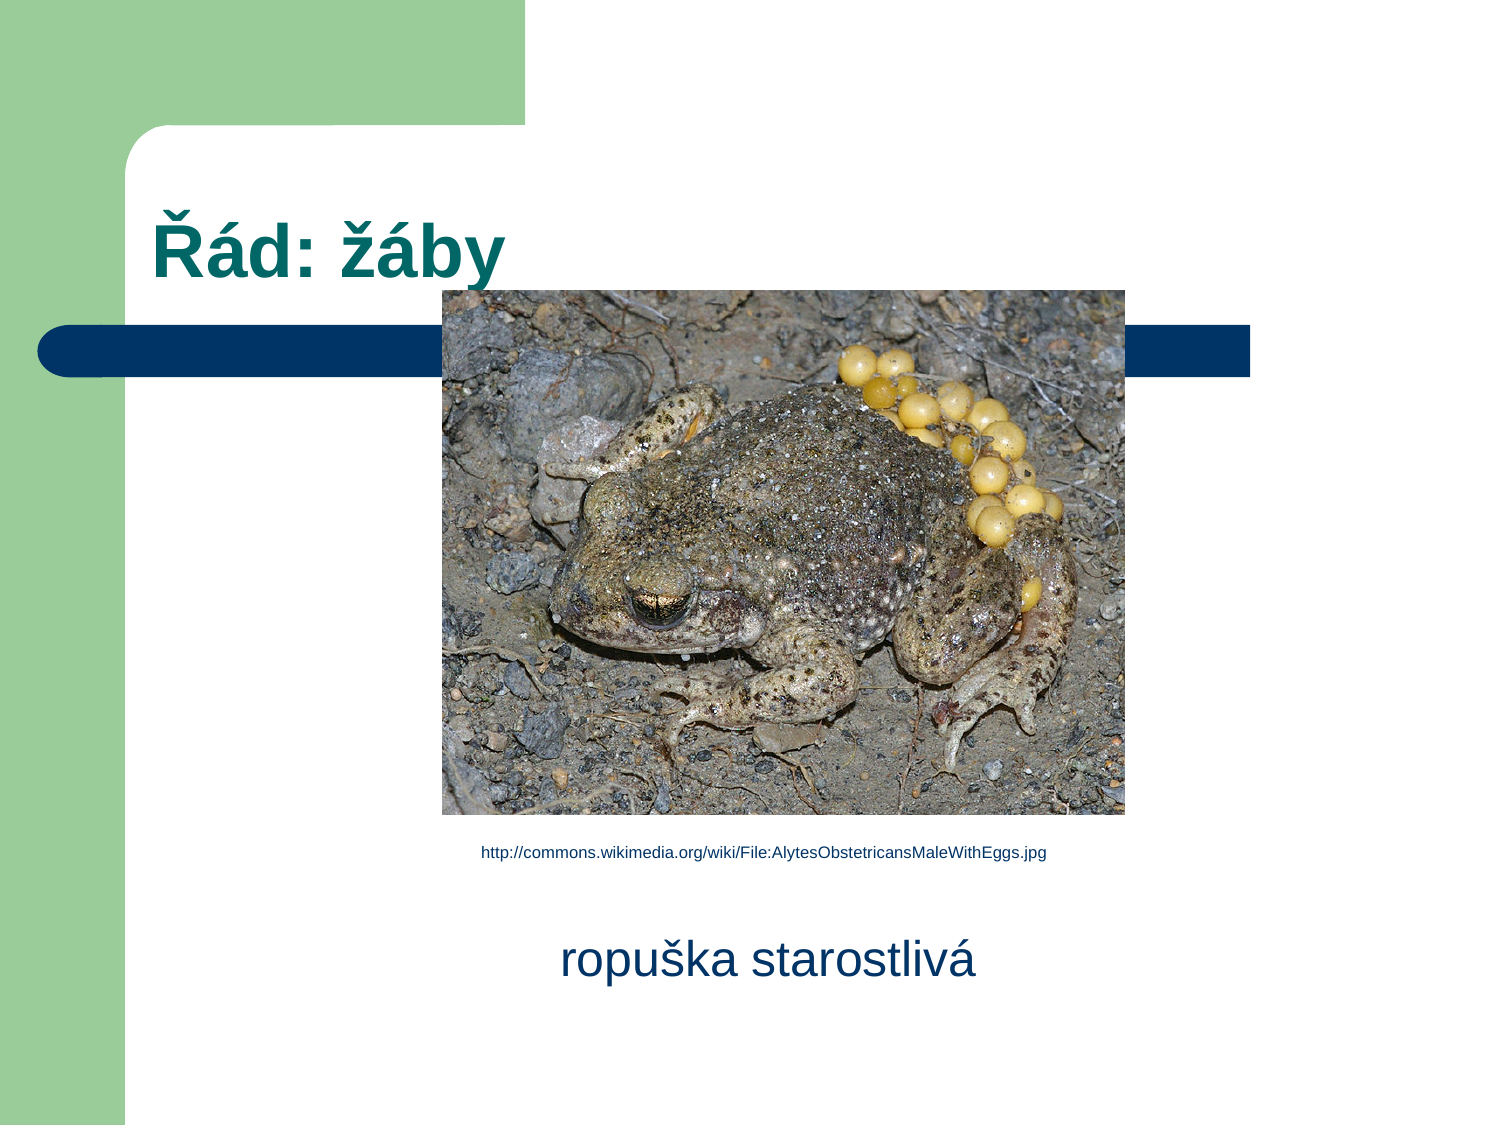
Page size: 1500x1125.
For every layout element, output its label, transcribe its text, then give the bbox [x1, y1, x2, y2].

picture [442, 290, 1125, 815]
title Řád: žáby [136, 136, 1414, 301]
list ropuška starostlivá [137, 928, 1400, 1000]
text_box http://commons.wikimedia.org/wiki/File:AlytesObstetricansMaleWithEggs.jpg [466, 834, 1081, 870]
